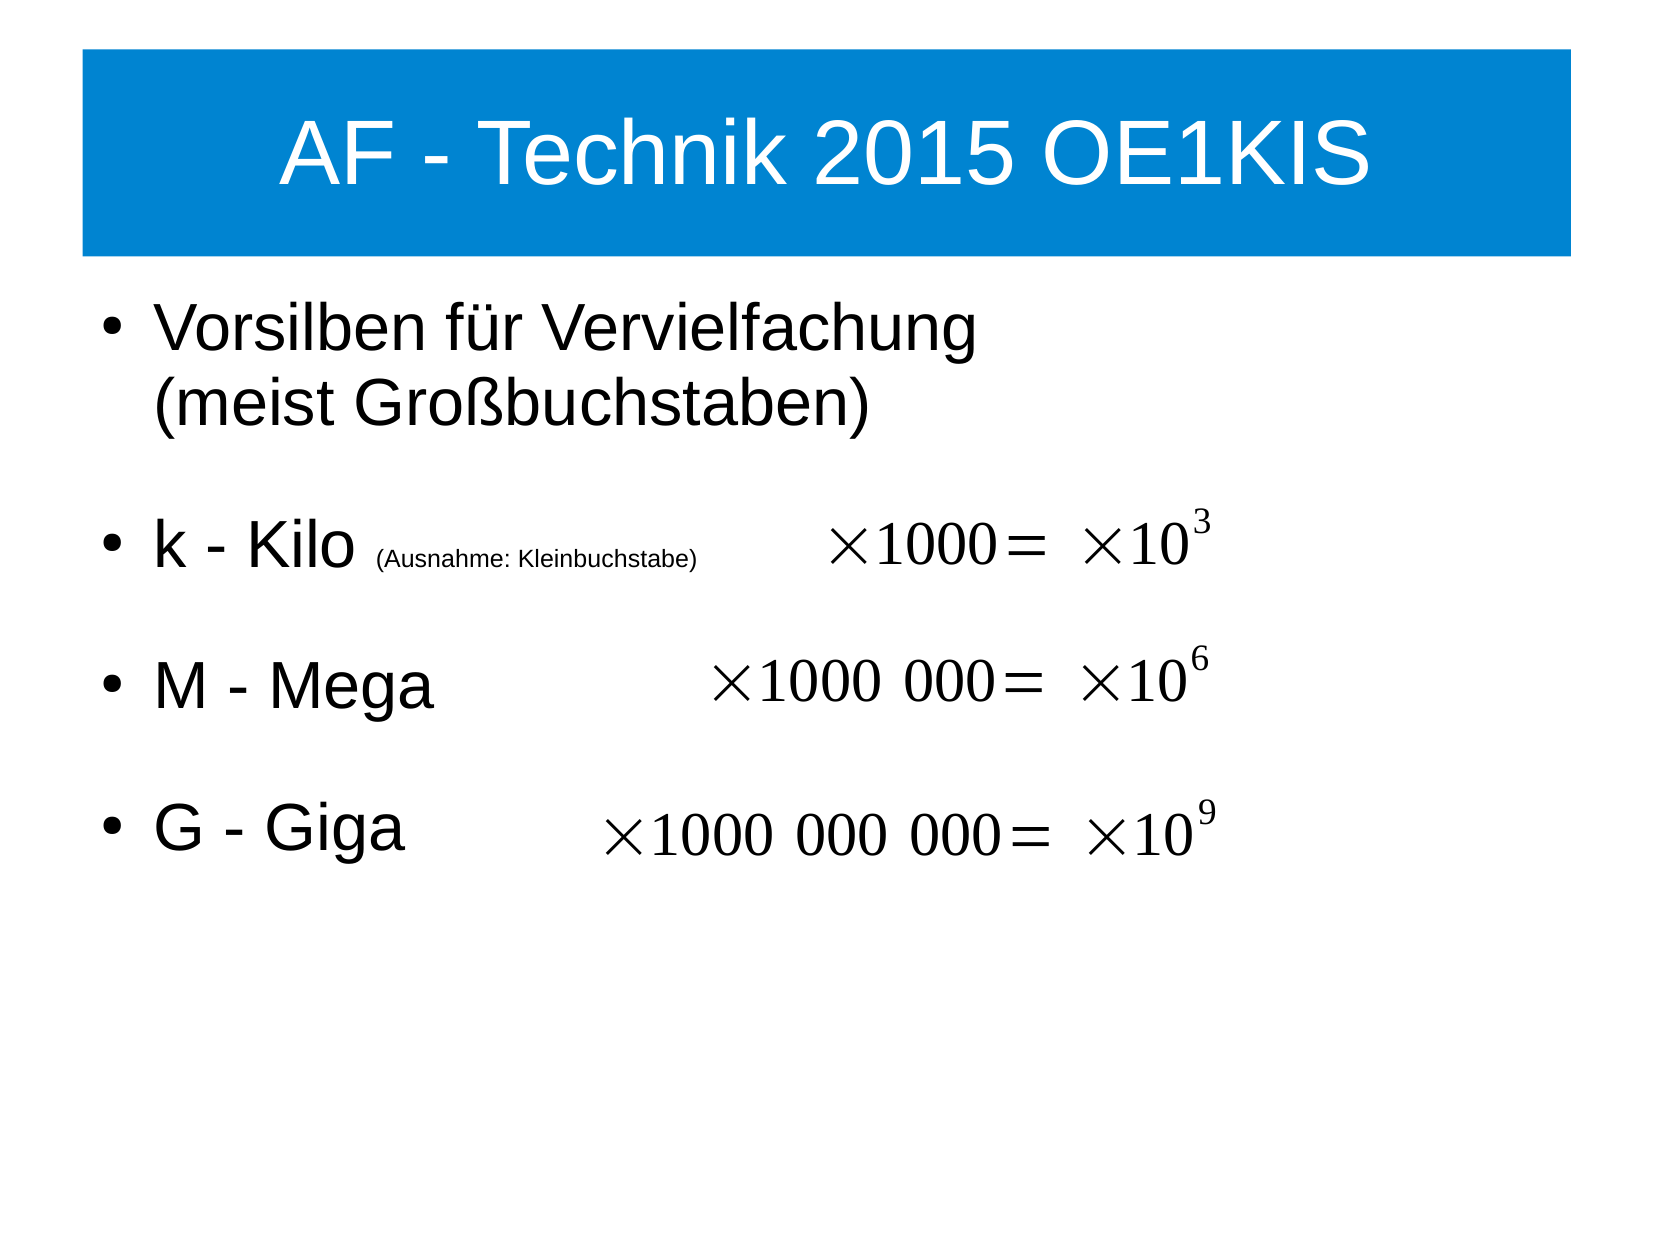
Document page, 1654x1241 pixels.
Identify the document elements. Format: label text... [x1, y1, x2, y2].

title AF - Technik 2015 OE1KIS [82, 49, 1571, 257]
chart [675, 637, 1217, 716]
chart [791, 500, 1218, 579]
list Vorsilben für Vervielfachung (meist Großbuchstaben) k - Kilo (Ausnahme: Kleinbuchstabe) M - Mega G - Giga [82, 290, 1571, 1010]
chart [566, 791, 1223, 870]
